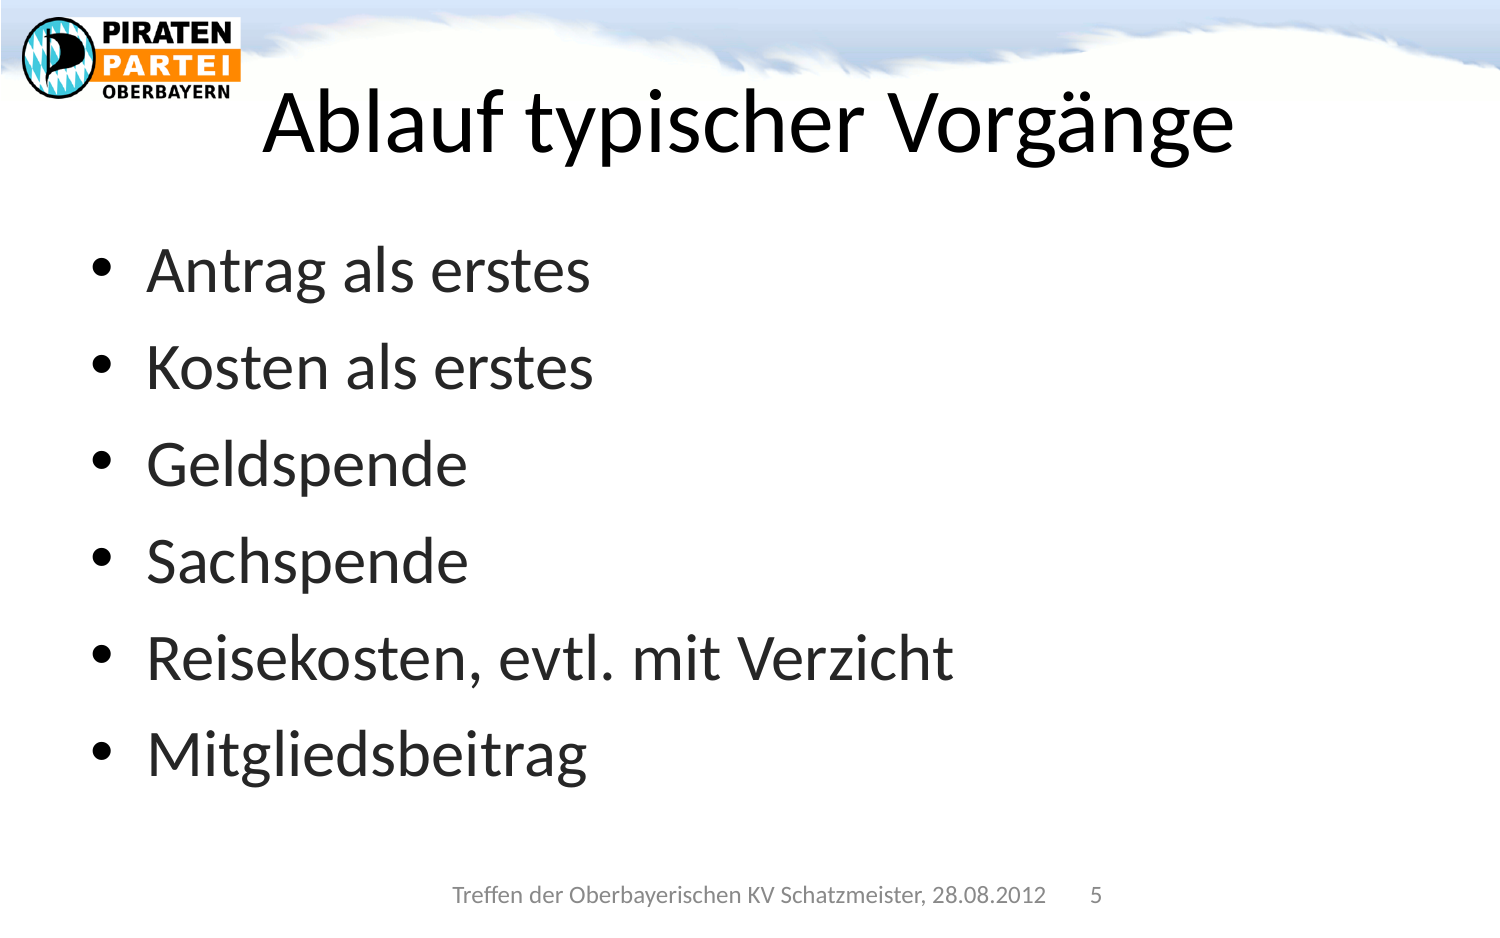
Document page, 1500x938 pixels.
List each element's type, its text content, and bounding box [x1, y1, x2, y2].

title Ablauf typischer Vorgänge [75, 37, 1426, 194]
list Antrag als erstes Kosten als erstes Geldspende Sachspende Reisekosten, evtl. mit Verzicht Mitgliedsbeitrag [75, 218, 1426, 838]
text_box [1074, 868, 1426, 919]
text_box Treffen der Oberbayerischen KV Schatzmeister, 28.08.2012 [76, 868, 1074, 919]
